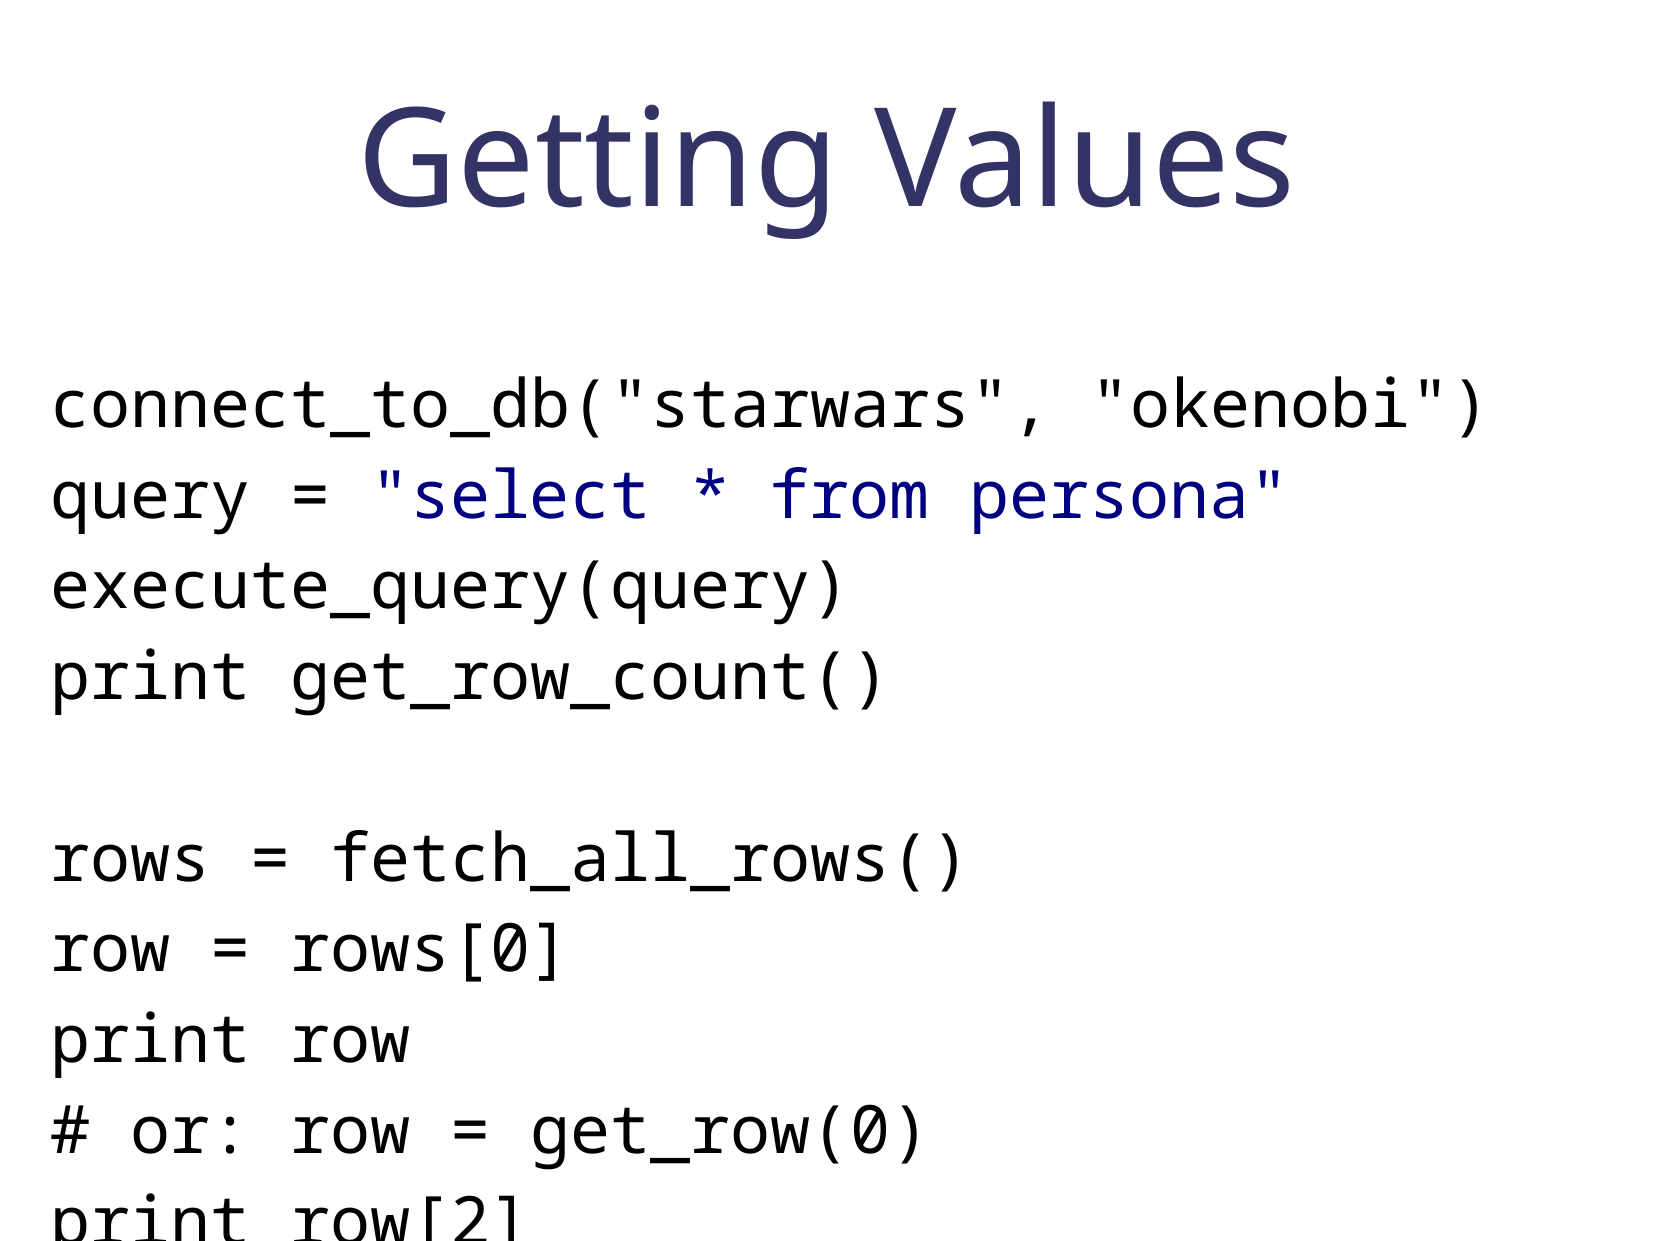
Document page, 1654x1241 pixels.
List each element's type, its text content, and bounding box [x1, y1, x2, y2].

subtitle connect_to_db("starwars", "okenobi") query = "select * from persona" execute_query(query) print get_row_count() rows = fetch_all_rows() row = rows[0] print row # or: row = get_row(0) print row[2] print get_row_value(row, "species") [50, 356, 1565, 1165]
title Getting Values [82, 56, 1571, 250]
